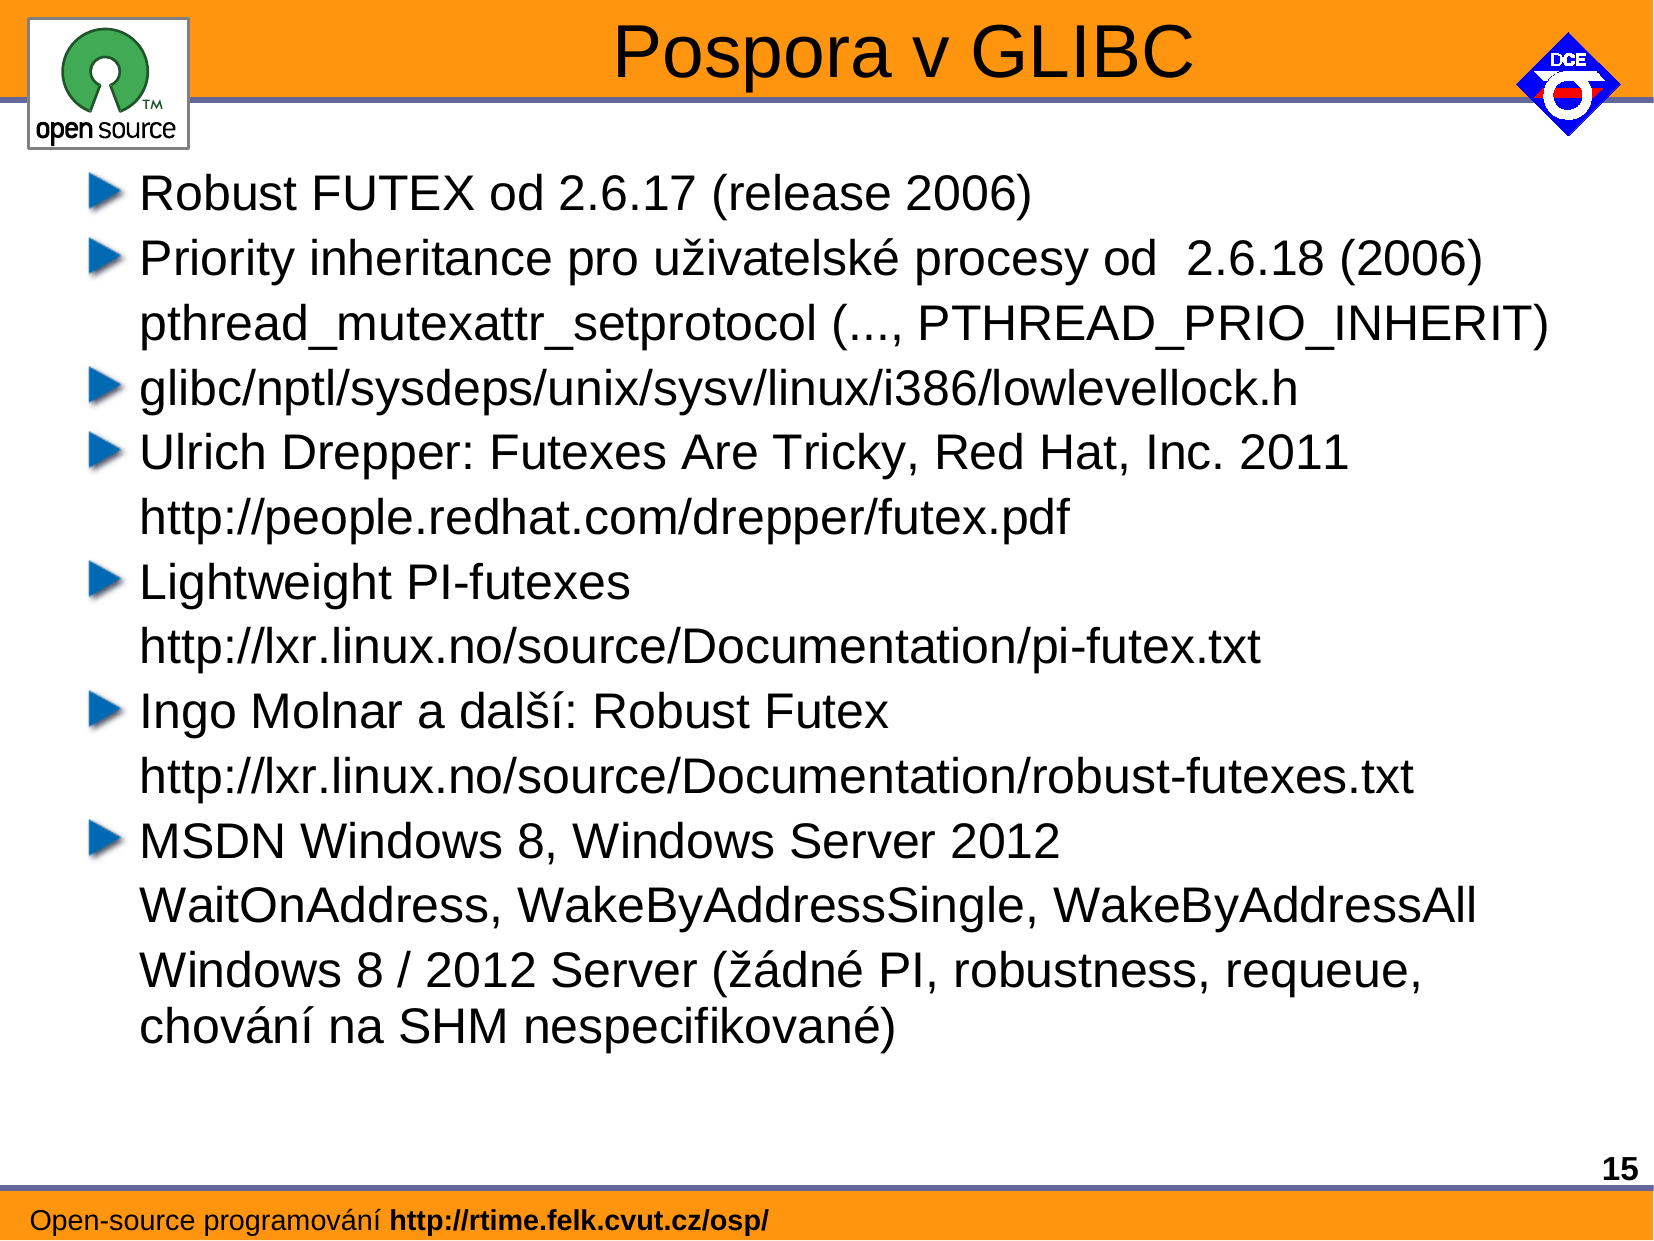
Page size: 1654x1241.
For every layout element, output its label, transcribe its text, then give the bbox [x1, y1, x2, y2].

title Pospora v GLIBC [178, 4, 1631, 98]
list Robust FUTEX od 2.6.17 (release 2006) Priority inheritance pro uživatelské procesy od 2.6.18 (2006) pthread_mutexattr_setprotocol (..., PTHREAD_PRIO_INHERIT) glibc/nptl/sysdeps/unix/sysv/linux/i386/lowlevellock.h Ulrich Drepper: Futexes Are Tricky, Red Hat, Inc. 2011 http://people.redhat.com/drepper/futex.pdf Lightweight PI-futexes http://lxr.linux.no/source/Documentation/pi-futex.txt Ingo Molnar a další: Robust Futex http://lxr.linux.no/source/Documentation/robust-futexes.txt MSDN Windows 8, Windows Server 2012 WaitOnAddress, WakeByAddressSingle, WakeByAddressAll Windows 8 / 2012 Server (žádné PI, robustness, requeue, chování na SHM nespecifikované) [68, 165, 1573, 1157]
